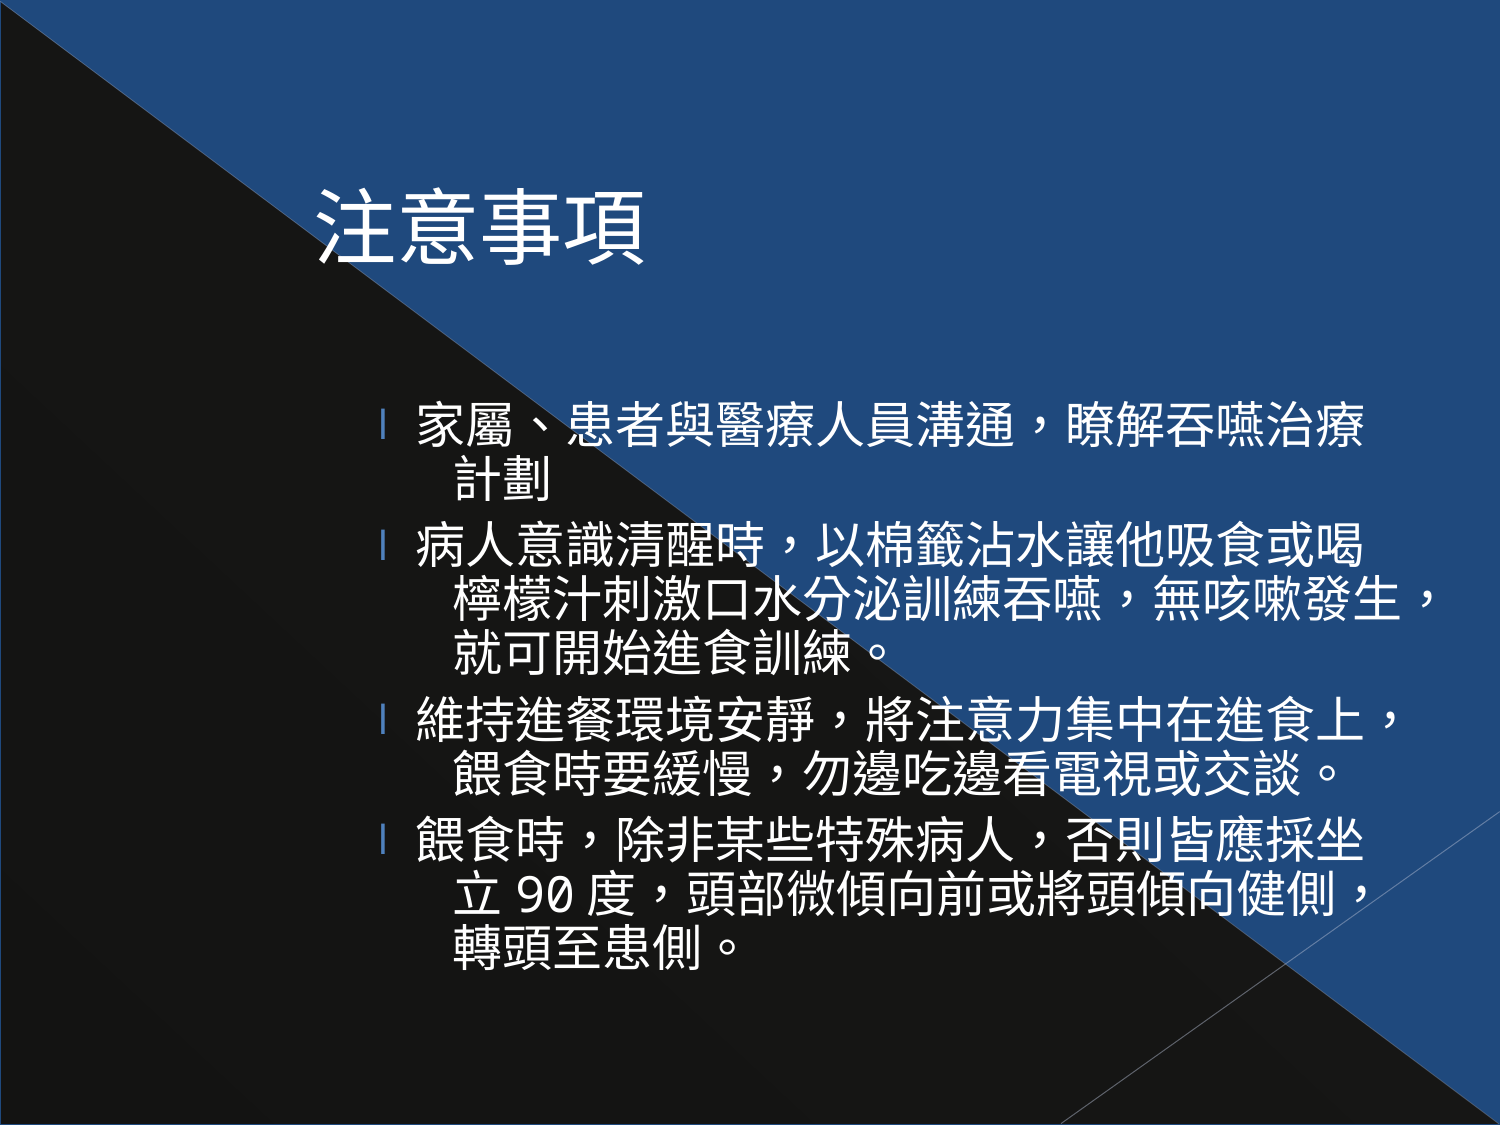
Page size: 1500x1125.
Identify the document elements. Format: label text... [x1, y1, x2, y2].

list 注意事項 家屬、患者與醫療人員溝通，瞭解吞嚥治療計劃 病人意識清醒時，以棉籤沾水讓他吸食或喝檸檬汁刺激口水分泌訓練吞嚥，無咳嗽發生，就可開始進食訓練。 維持進餐環境安靜，將注意力集中在進食上，餵食時要緩慢，勿邊吃邊看電視或交談。 餵食時，除非某些特殊病人，否則皆應採坐立90度，頭部微傾向前或將頭傾向健側，轉頭至患側。 [75, 58, 1426, 1020]
